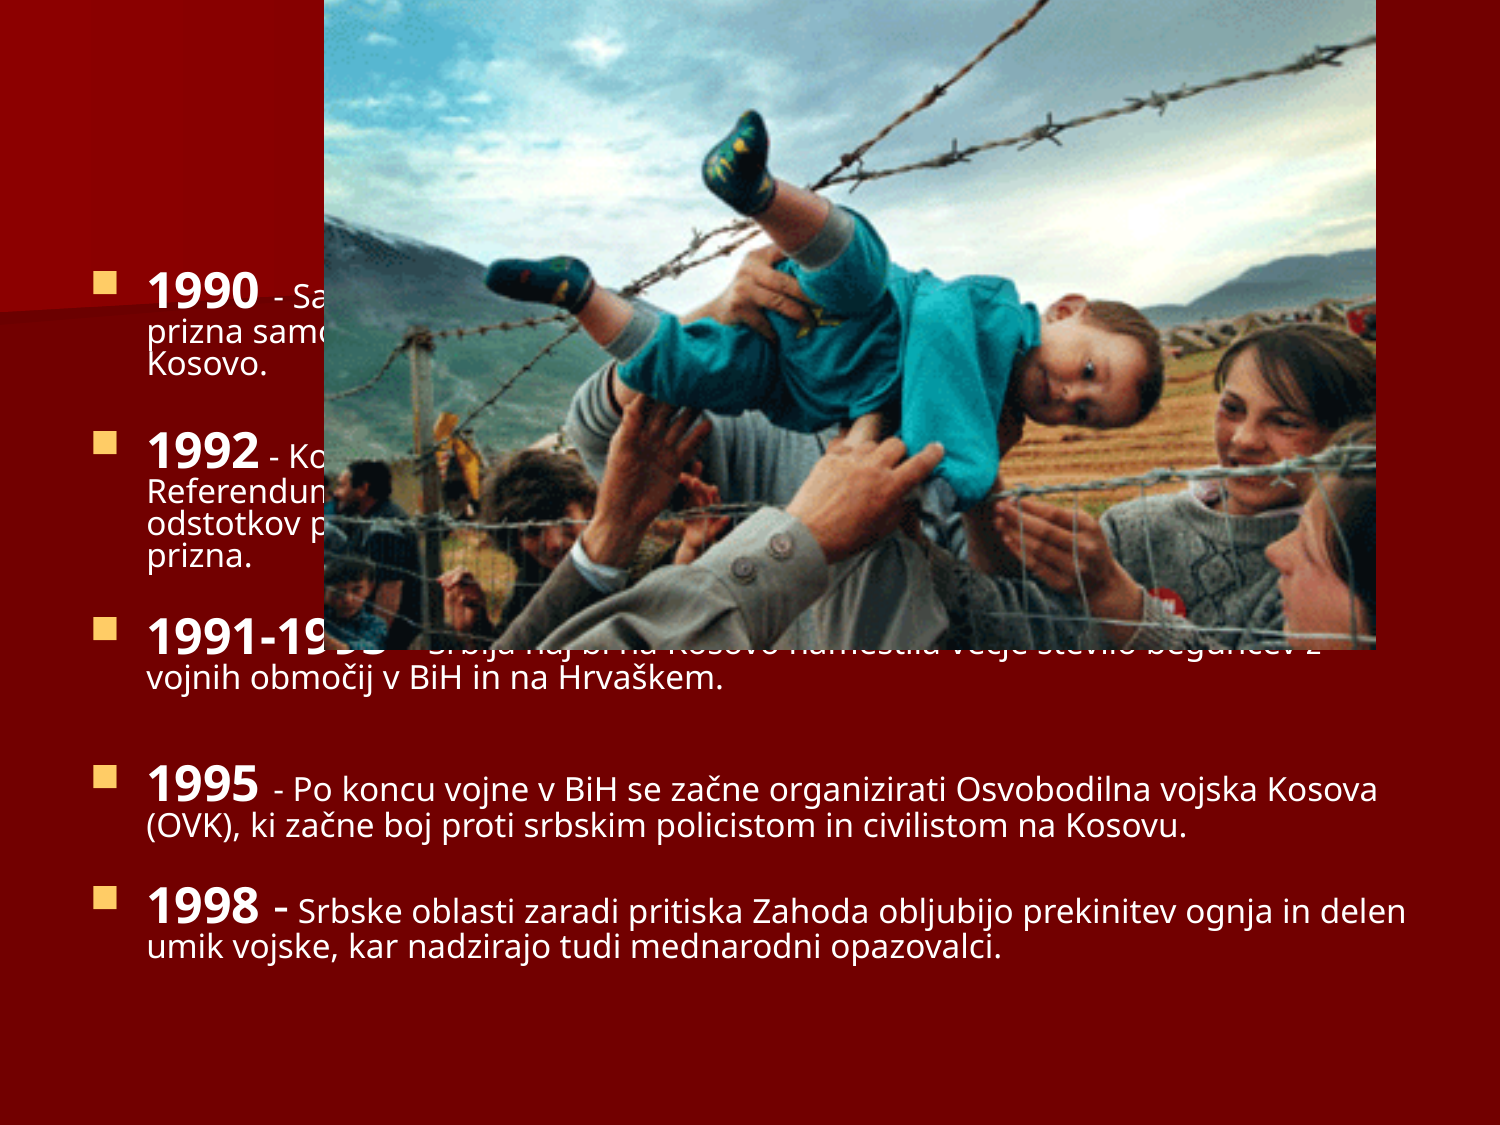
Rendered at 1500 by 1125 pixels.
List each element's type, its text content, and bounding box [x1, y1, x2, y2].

list 1990 - Samooklicani kosovski parlament razglasi neodvisnost Kosova, ki jo prizna samo Albanija. Parlament isto leto tajno sprejme tudi ustavo Republike Kosovo. 1992 - Kosovski parlament organizira neuradni referendum o neodvisnosti. Referenduma se udeleži 80 odstotkov volilnih upravičencev, od tega jih 98 odstotkov podpre neodvisnost Kosova, vendar mednarodna skupnost tega ne prizna. 1991-1995 - Srbija naj bi na Kosovo namestila večje število beguncev z vojnih območij v BiH in na Hrvaškem. 1995 - Po koncu vojne v BiH se začne organizirati Osvobodilna vojska Kosova (OVK), ki začne boj proti srbskim policistom in civilistom na Kosovu. 1998 - Srbske oblasti zaradi pritiska Zahoda obljubijo prekinitev ognja in delen umik vojske, kar nadzirajo tudi mednarodni opazovalci. [75, 262, 1425, 1000]
picture [324, 0, 1376, 650]
